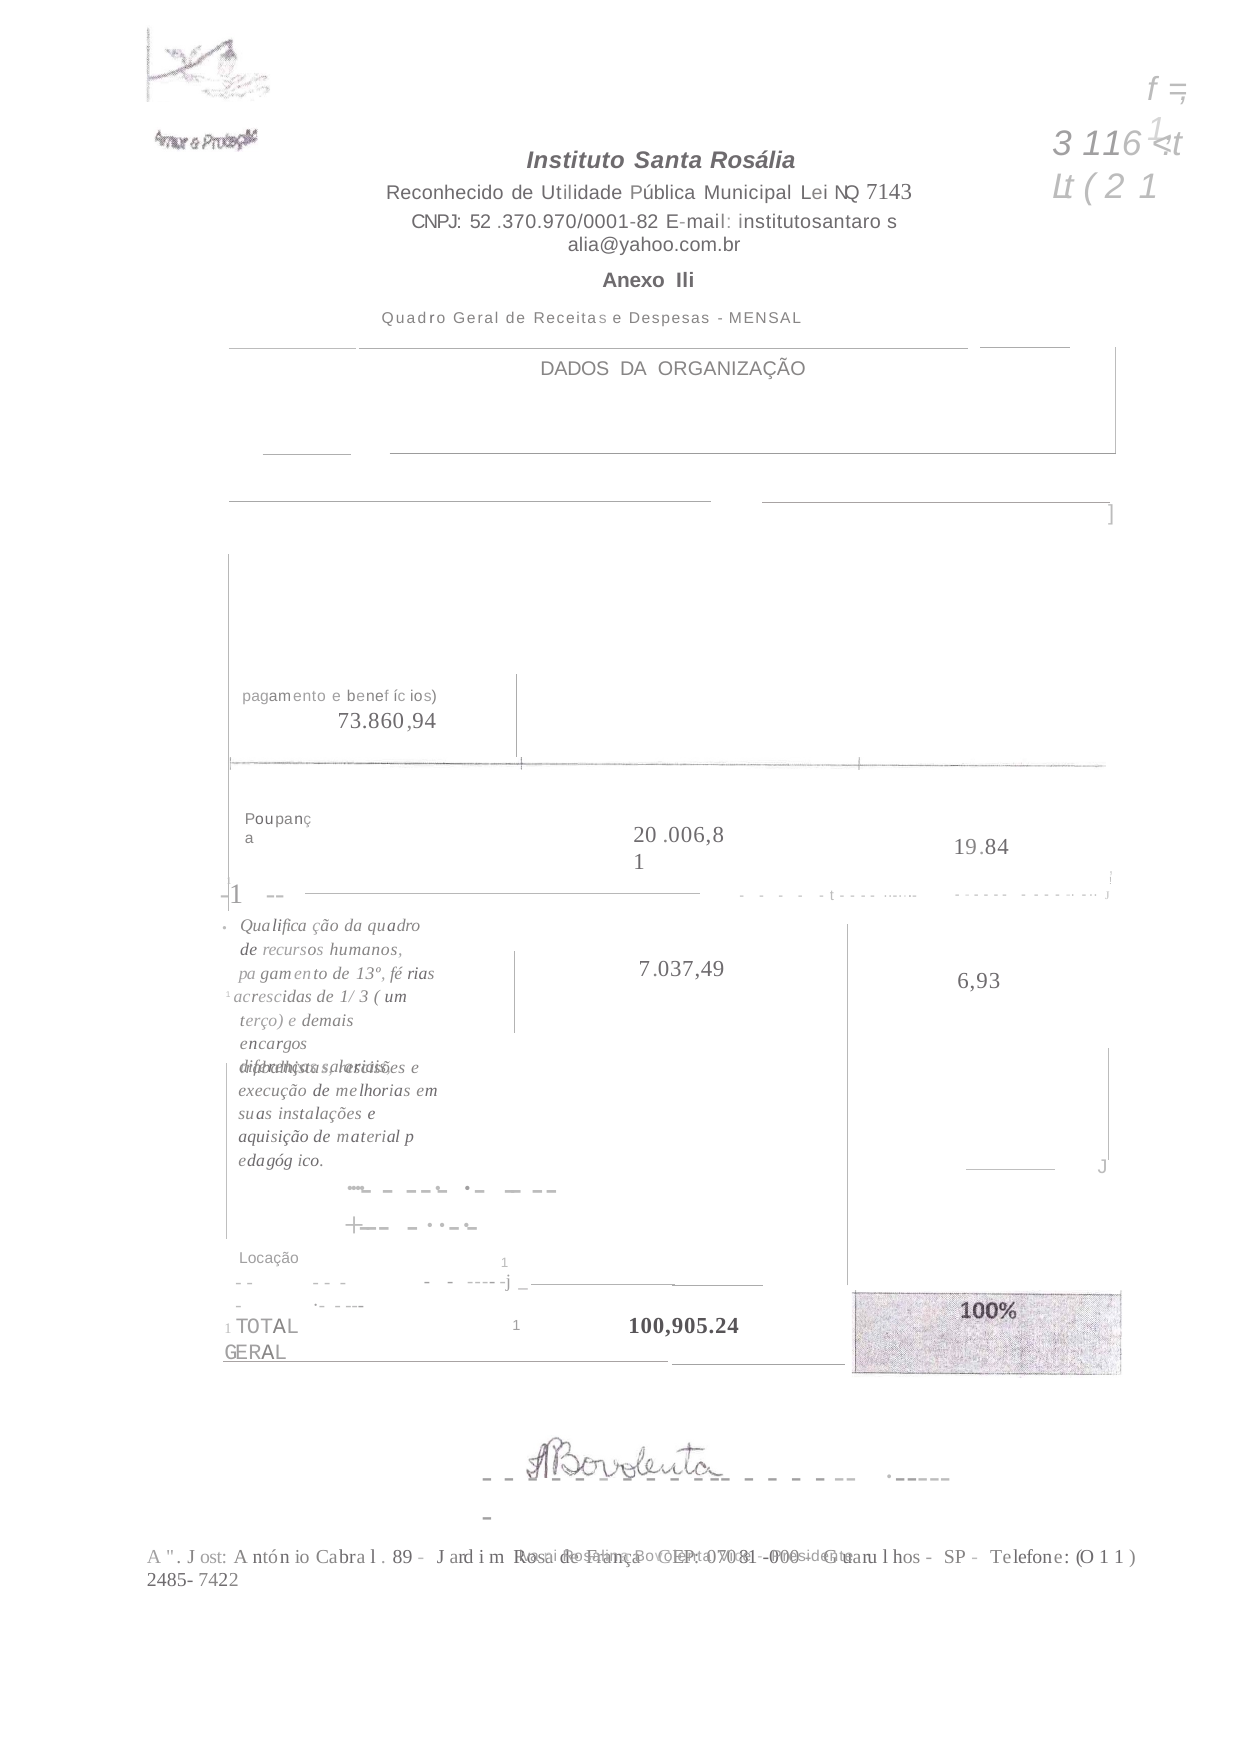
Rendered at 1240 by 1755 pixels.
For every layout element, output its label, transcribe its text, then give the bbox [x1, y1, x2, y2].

text_box A ". J ost: A ntón io Cabra l . 89 - J ard i m Rosa de França CEP: 07081 -000 - G uaru l hos - SP - Telefone: (O 1 1 ) 2485- 7422 [144, 1543, 1144, 1568]
text_box Qualifica ção da quadro de recursos humanos, pa gamento de 13º, fé rias 1 acrescidas de 1/ 3 ( um terço) e demais encargos trabalhistas, rescisões e [223, 910, 440, 1051]
text_box ·----- [881, 1455, 961, 1492]
text_box 19.84 [951, 831, 1012, 860]
text_box 100,905.24 [626, 1311, 744, 1339]
text_box 7.037,49 [636, 953, 728, 981]
text_box ! - ------ ----·-·· J [954, 875, 1115, 905]
text_box Anexo Ili Quadro Geral de Receitas e Despesas - MENSAL DADOS DA ORGANIZAÇÃO [379, 266, 807, 380]
text_box [852, 1290, 1122, 1378]
text_box [154, 128, 258, 152]
text_box pagamento e benef íc ios) 73.860,94 [240, 686, 737, 734]
text_box ] [1105, 498, 1117, 525]
text_box J [1095, 1153, 1114, 1178]
text_box 1 TOTAL GERAL [222, 1311, 351, 1338]
text_box 20 .006,81 [631, 819, 737, 847]
text_box , [1106, 855, 1116, 878]
text_box -- - [233, 1270, 279, 1294]
text_box diferenças salariais, execução de melhorias em suas instalações e aquisição de material p edagóg ico. ····- ---·- ·--- --+----··-·- Locação [236, 1052, 607, 1205]
text_box 3 116 <:t Lt ( 2 1 [1050, 120, 1203, 160]
text_box Instituto Santa Rosália Reconhecido de Utilidade Pública Municipal Lei NQ 7143 CNPJ: 52 .370.970/0001-82 E-mail: institutosantaro salia@yahoo.com.br [325, 145, 983, 232]
text_box -----t----··-···- [737, 885, 933, 905]
text_box [146, 26, 270, 102]
text_box ------------------- lva ni Rosalina Bovolenta Vice - Presidente [479, 1455, 865, 1524]
text_box f =, 1, [1145, 67, 1192, 105]
text_box -1 --· [217, 875, 311, 908]
text_box 6,93 [955, 966, 1004, 994]
text_box [229, 758, 1106, 770]
text_box [526, 1436, 724, 1455]
text_box 1 -------j_ [421, 1254, 538, 1294]
text_box Poupança [242, 808, 319, 829]
text_box 1 [510, 1315, 519, 1335]
text_box ---·----- [310, 1270, 397, 1294]
